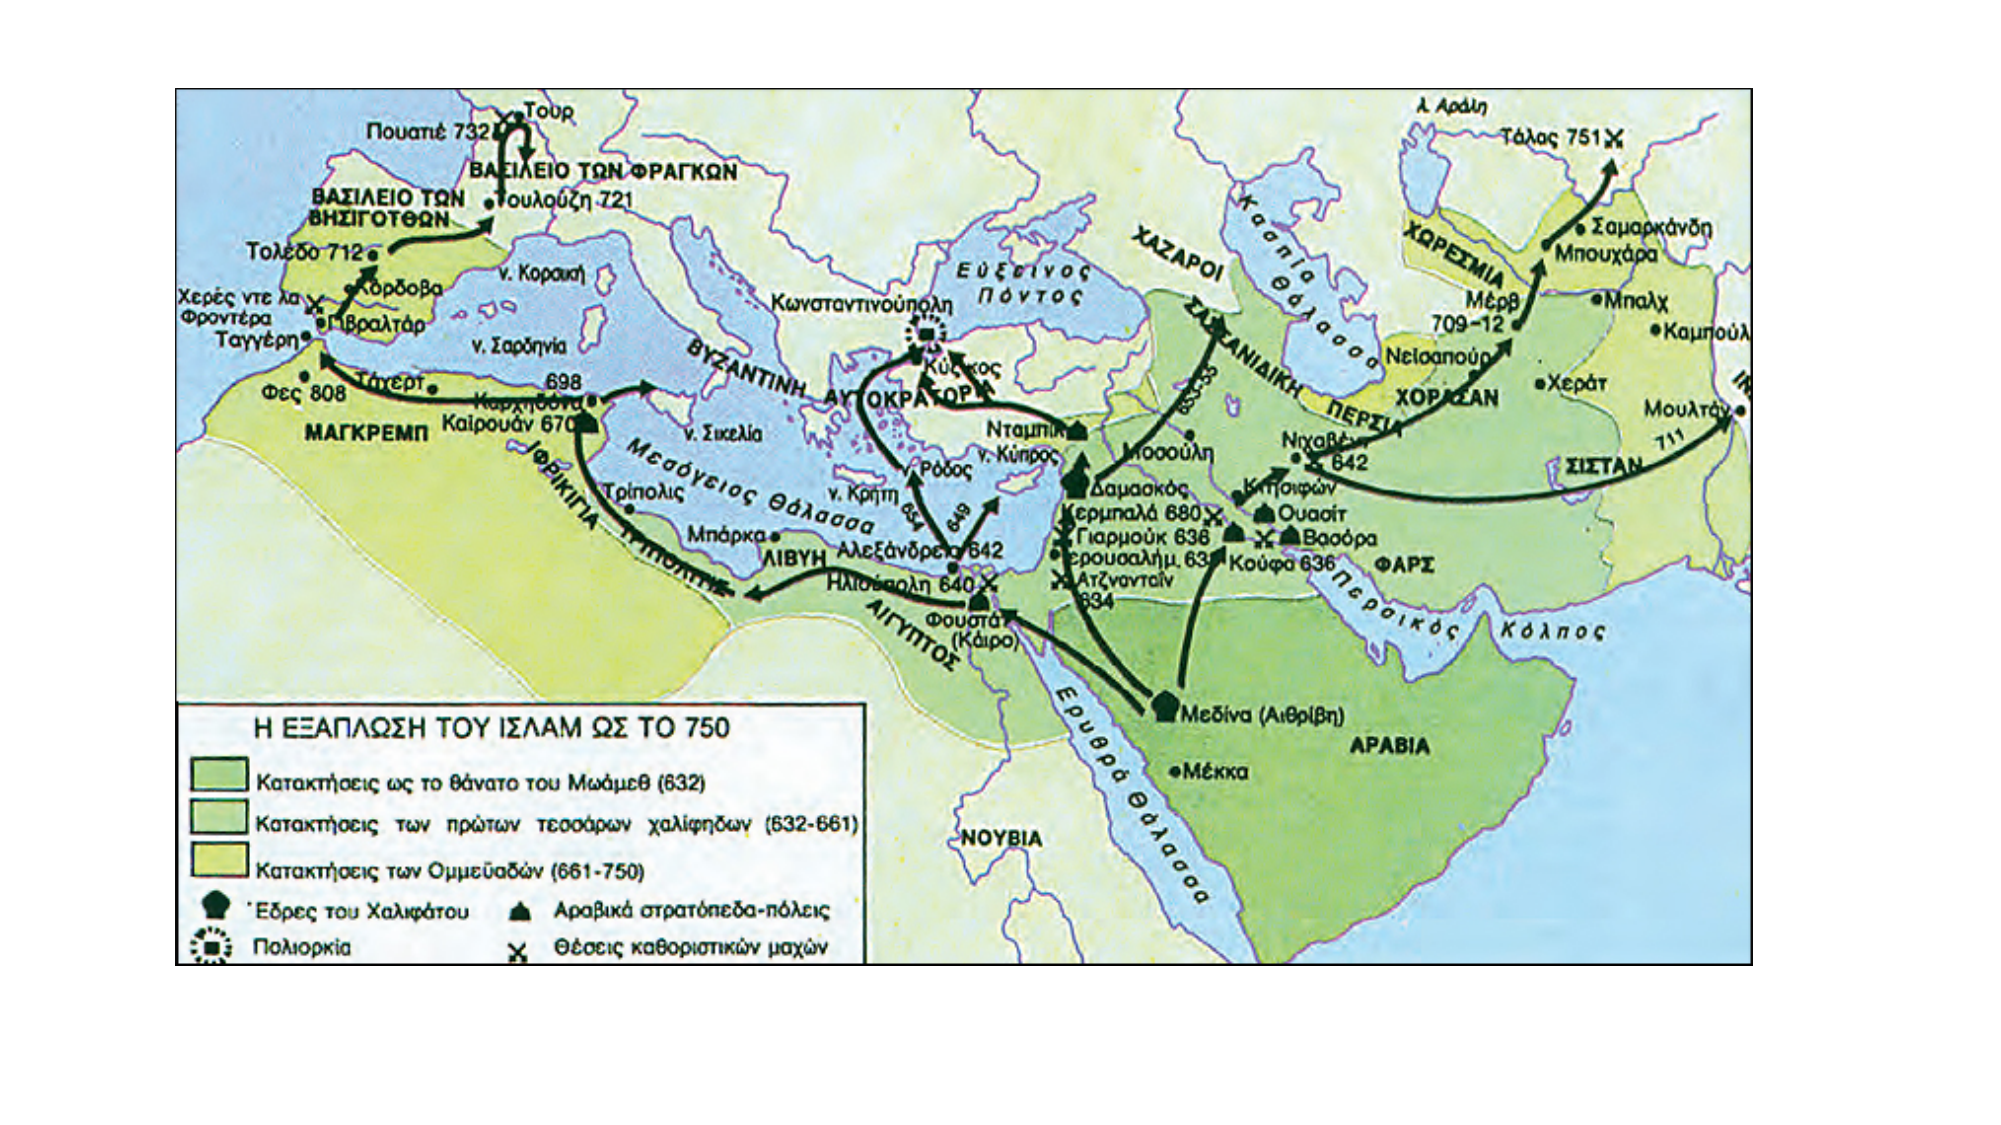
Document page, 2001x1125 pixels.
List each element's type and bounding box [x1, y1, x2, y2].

picture [175, 88, 1753, 966]
